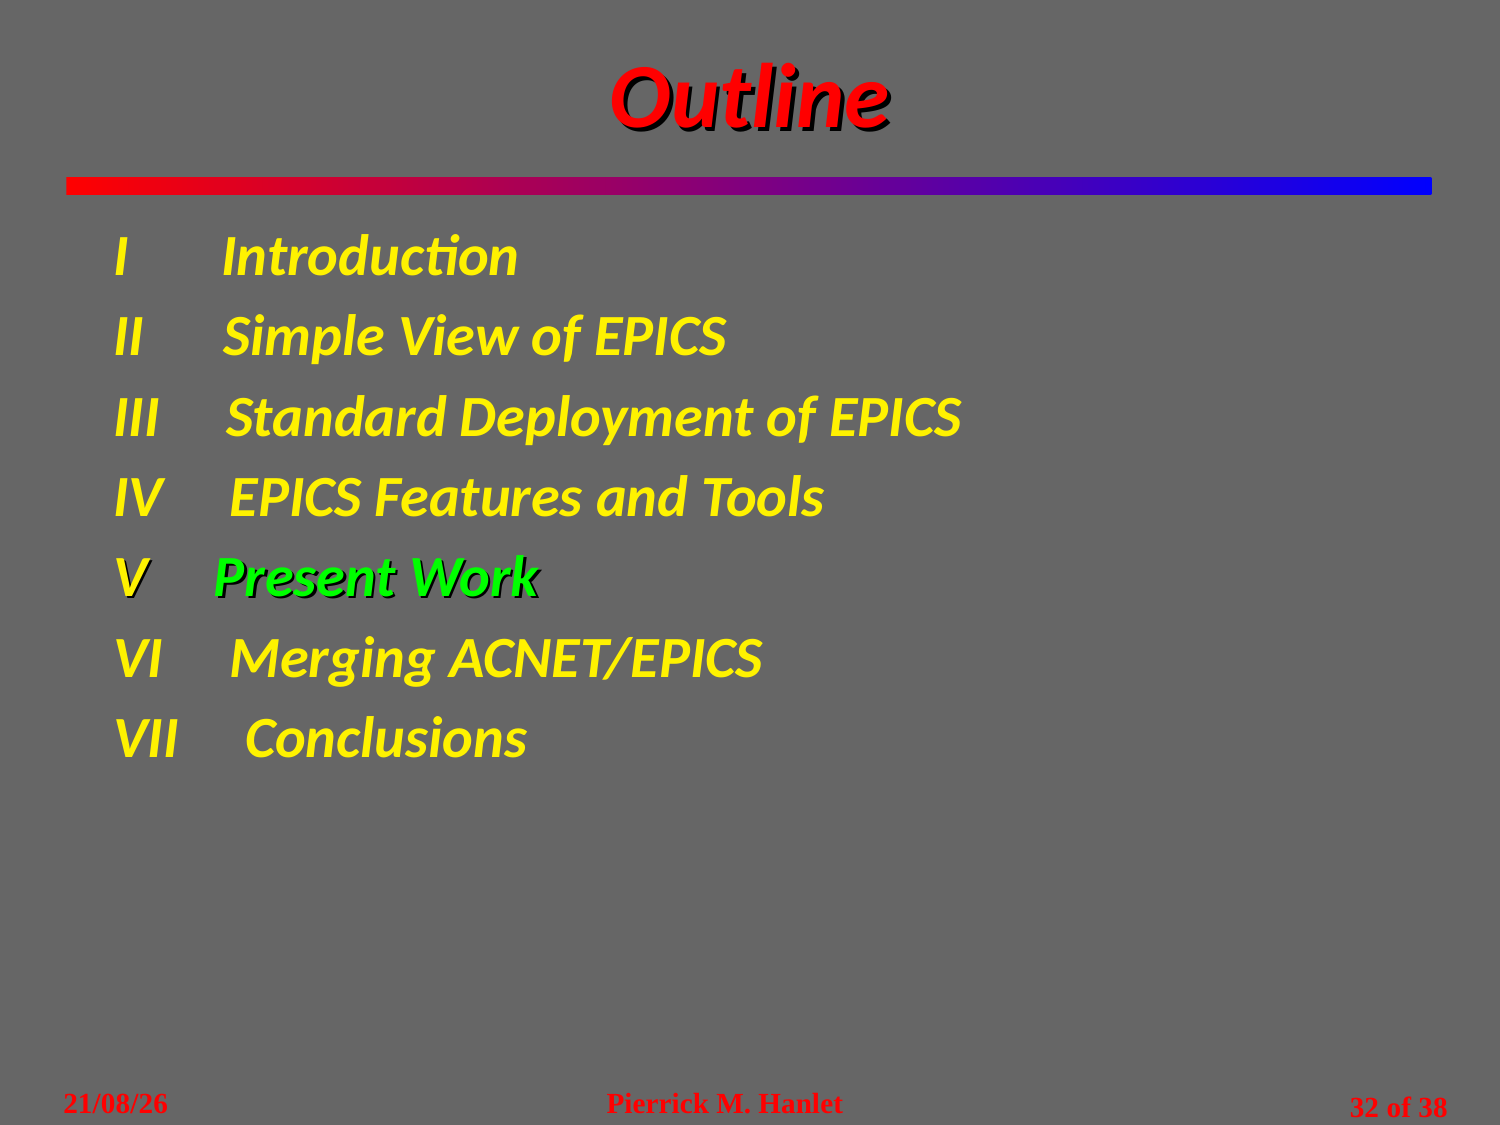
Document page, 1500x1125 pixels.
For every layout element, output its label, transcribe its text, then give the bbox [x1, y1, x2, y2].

list Introduction Simple View of EPICS Standard Deployment of EPICS EPICS Features and Tools Present Work Merging ACNET/EPICS Conclusions [68, 209, 1442, 1044]
title Outline [15, 16, 1486, 172]
